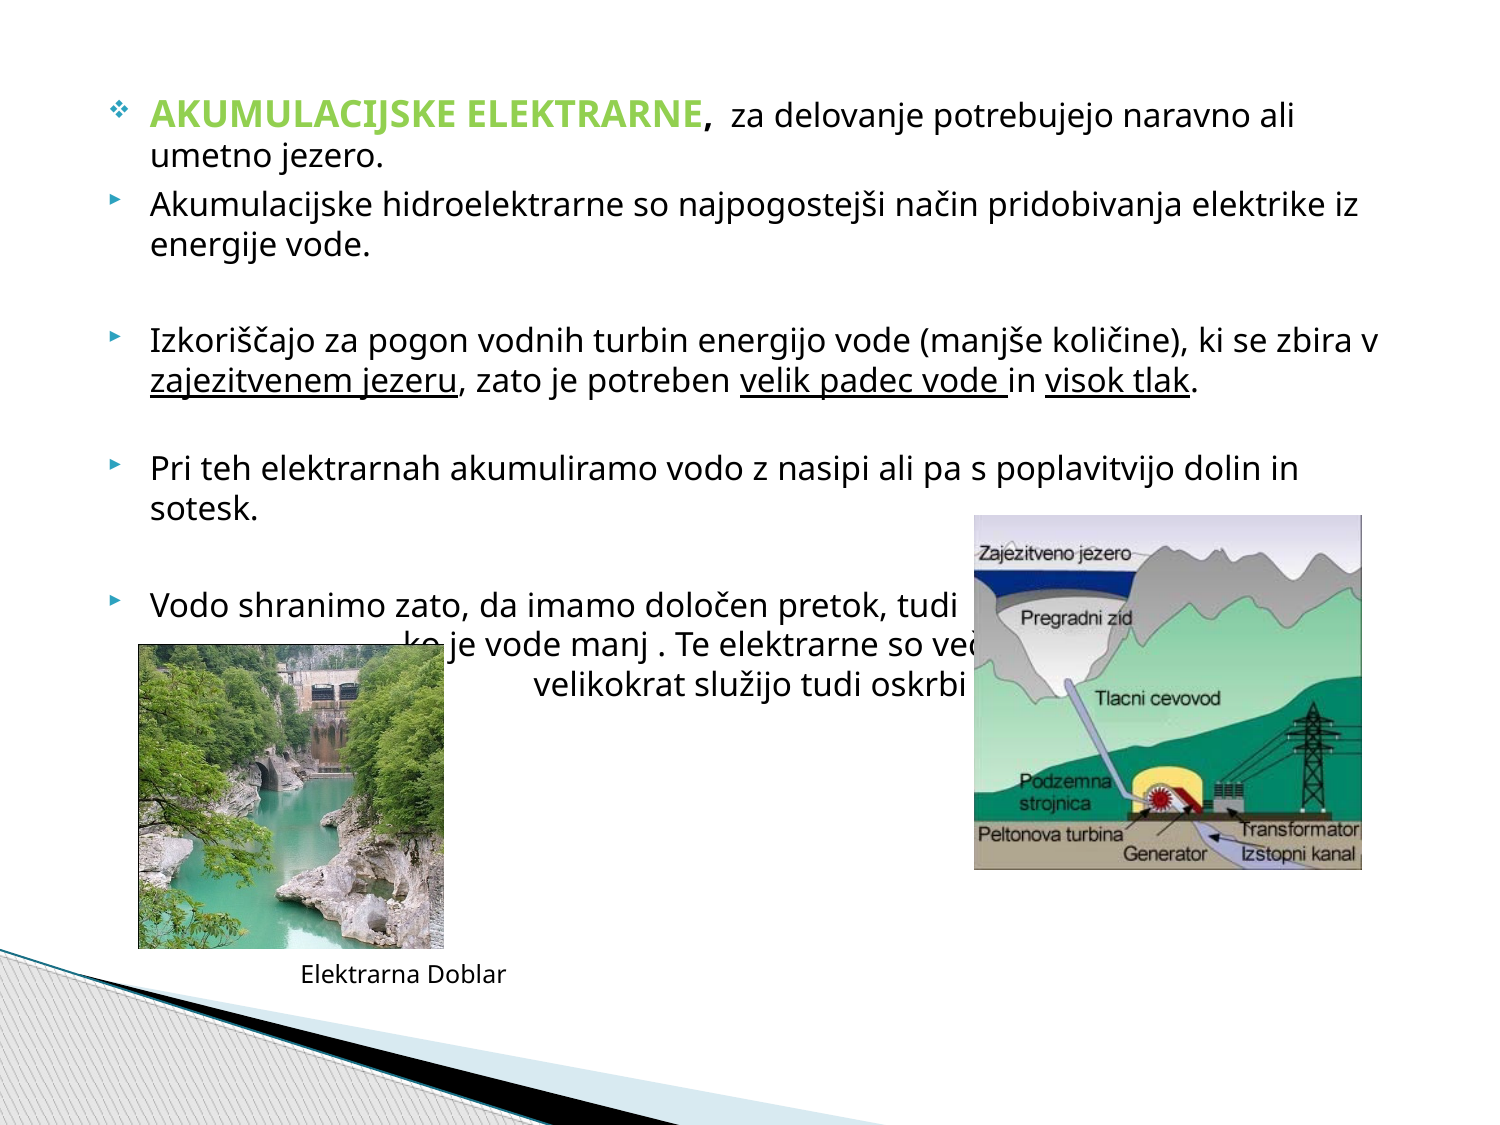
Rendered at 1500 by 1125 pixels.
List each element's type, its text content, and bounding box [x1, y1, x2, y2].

picture [138, 644, 444, 949]
picture [974, 515, 1362, 870]
text_box Elektrarna Doblar [285, 950, 522, 996]
list AKUMULACIJSKE ELEKTRARNE, za delovanje potrebujejo naravno ali umetno jezero. Akumulacijske hidroelektrarne so najpogostejši način pridobivanja elektrike iz energije vode. Izkoriščajo za pogon vodnih turbin energijo vode (manjše količine), ki se zbira v zajezitvenem jezeru, zato je potreben velik padec vode in visok tlak. Pri teh elektrarnah akumuliramo vodo z nasipi ali pa s poplavitvijo dolin in sotesk. Vodo shranimo zato, da imamo določen pretok, tudi ko je vode manj . Te elektrarne so večnamenske, saj velikokrat služijo tudi oskrbi z vodo, namakanju itd. [75, 82, 1425, 1032]
